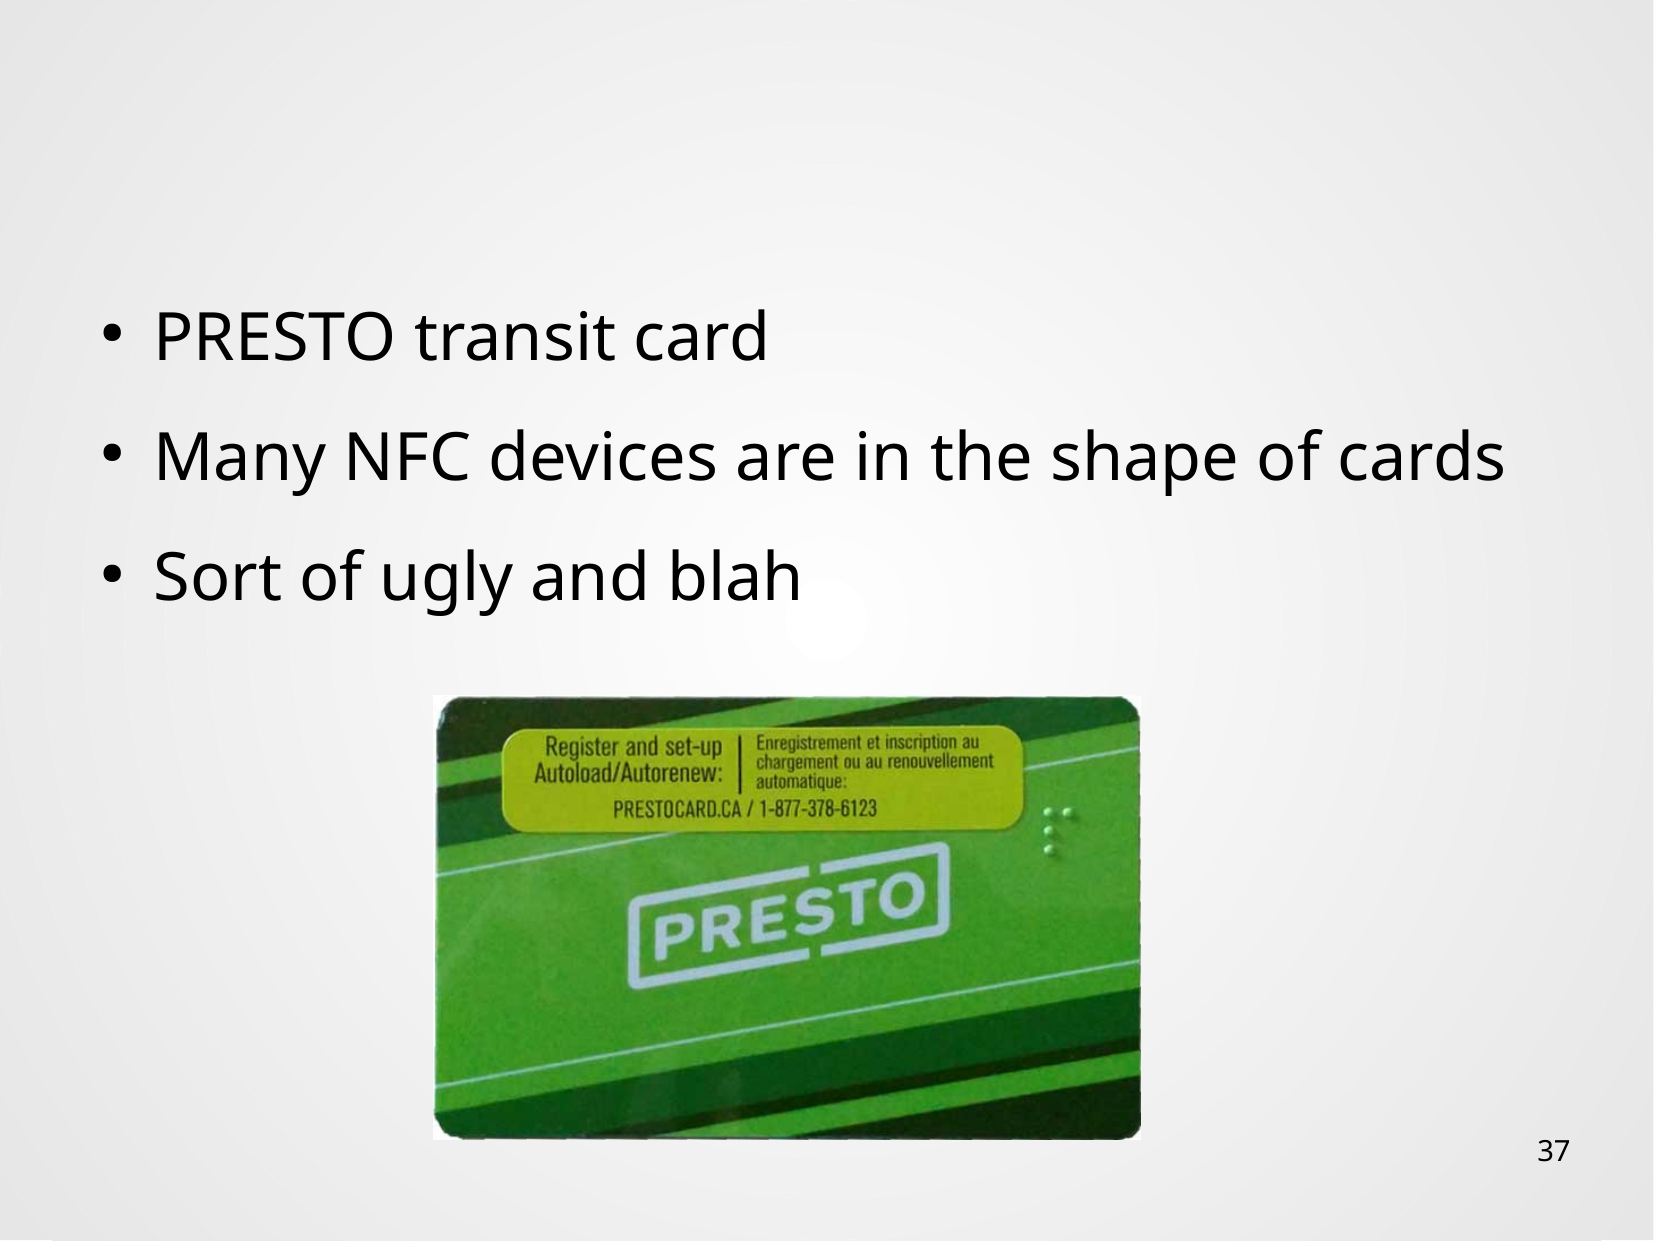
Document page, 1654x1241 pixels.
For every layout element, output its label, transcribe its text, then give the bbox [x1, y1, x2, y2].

picture [433, 695, 1141, 1141]
list PRESTO transit card Many NFC devices are in the shape of cards Sort of ugly and blah [82, 289, 1571, 1010]
